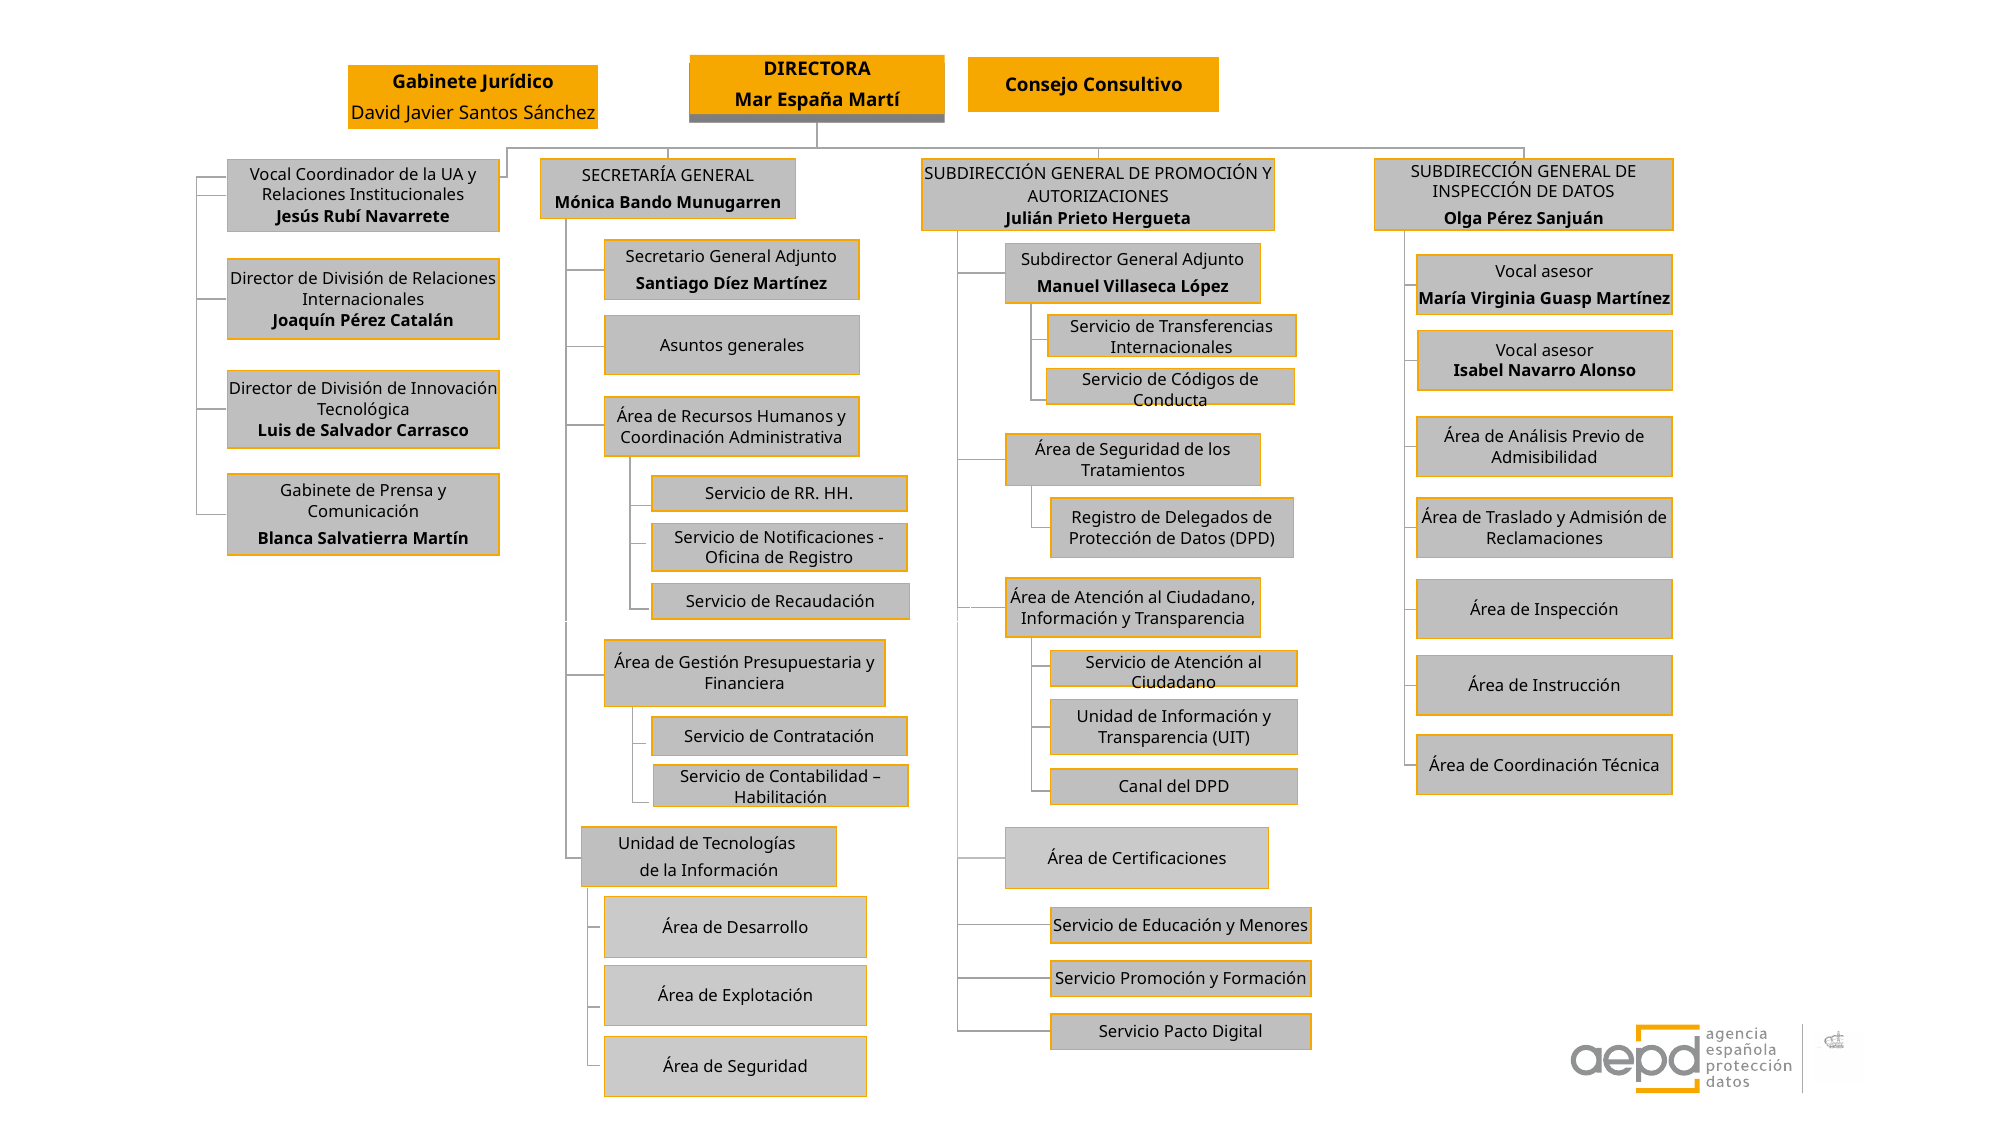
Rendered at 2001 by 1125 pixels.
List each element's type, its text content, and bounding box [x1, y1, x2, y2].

text_box SUBDIRECCIÓN GENERAL DE INSPECCIÓN DE DATOS Olga Pérez Sanjuán [1374, 159, 1674, 231]
text_box Registro de Delegados de Protección de Datos (DPD) [1050, 498, 1294, 558]
text_box Área de Traslado y Admisión de Reclamaciones [1417, 498, 1672, 558]
text_box Área de Certificaciones [1005, 827, 1269, 889]
text_box Servicio de Contratación [652, 716, 907, 756]
text_box Servicio de Transferencias Internacionales [1047, 315, 1296, 357]
text_box Vocal Coordinador de la UA y Relaciones Institucionales Jesús Rubí Navarrete [227, 159, 500, 232]
text_box Servicio de Atención al Ciudadano [1050, 650, 1298, 687]
text_box Director de División de Innovación Tecnológica Luis de Salvador Carrasco [227, 370, 500, 448]
text_box Servicio Promoción y Formación [1050, 961, 1312, 997]
text_box Área de Recursos Humanos y Coordinación Administrativa [604, 396, 860, 457]
text_box SECRETARÍA GENERAL Mónica Bando Munugarren [540, 159, 796, 219]
text_box Consejo Consultivo [966, 54, 1222, 115]
text_box Área de Seguridad [604, 1036, 867, 1097]
text_box Servicio de RR. HH. [652, 475, 907, 512]
text_box Área de Desarrollo [604, 896, 867, 958]
text_box Vocal asesor Isabel Navarro Alonso [1417, 330, 1673, 390]
text_box Canal del DPD [1050, 768, 1298, 805]
text_box Servicio de Educación y Menores [1050, 907, 1312, 944]
text_box Área de Atención al Ciudadano, Información y Transparencia [1005, 577, 1261, 638]
text_box SUBDIRECCIÓN GENERAL DE PROMOCIÓN Y AUTORIZACIONES Julián Prieto Hergueta [922, 159, 1275, 231]
text_box Unidad de Tecnologías de la Información [581, 827, 837, 887]
text_box Gabinete Jurídico David Javier Santos Sánchez [345, 63, 601, 131]
text_box Servicio de Recaudación [652, 583, 910, 619]
text_box DIRECTORA Mar España Martí [689, 54, 945, 115]
text_box Subdirector General Adjunto Manuel Villaseca López [1005, 243, 1261, 303]
text_box Área de Inspección [1417, 579, 1672, 639]
text_box Área de Instrucción [1417, 655, 1672, 715]
text_box Área de Explotación [604, 965, 867, 1026]
text_box Servicio de Notificaciones - Oficina de Registro [652, 523, 907, 571]
text_box Área de Gestión Presupuestaria y Financiera [604, 639, 886, 707]
text_box Secretario General Adjunto Santiago Díez Martínez [604, 240, 860, 300]
text_box Área de Análisis Previo de Admisibilidad [1417, 417, 1672, 477]
text_box Director de División de Relaciones Internacionales Joaquín Pérez Catalán [227, 259, 500, 340]
text_box Vocal asesor María Virginia Guasp Martínez [1417, 255, 1672, 315]
text_box Área de Seguridad de los Tratamientos [1005, 433, 1261, 486]
text_box Servicio de Códigos de Conducta [1046, 368, 1295, 405]
text_box Área de Coordinación Técnica [1417, 735, 1672, 795]
text_box Servicio de Contabilidad – Habilitación [653, 765, 909, 807]
text_box Unidad de Información y Transparencia (UIT) [1050, 699, 1298, 755]
text_box Gabinete de Prensa y Comunicación Blanca Salvatierra Martín [227, 474, 500, 556]
text_box Asuntos generales [604, 315, 860, 375]
text_box Servicio Pacto Digital [1050, 1013, 1312, 1050]
